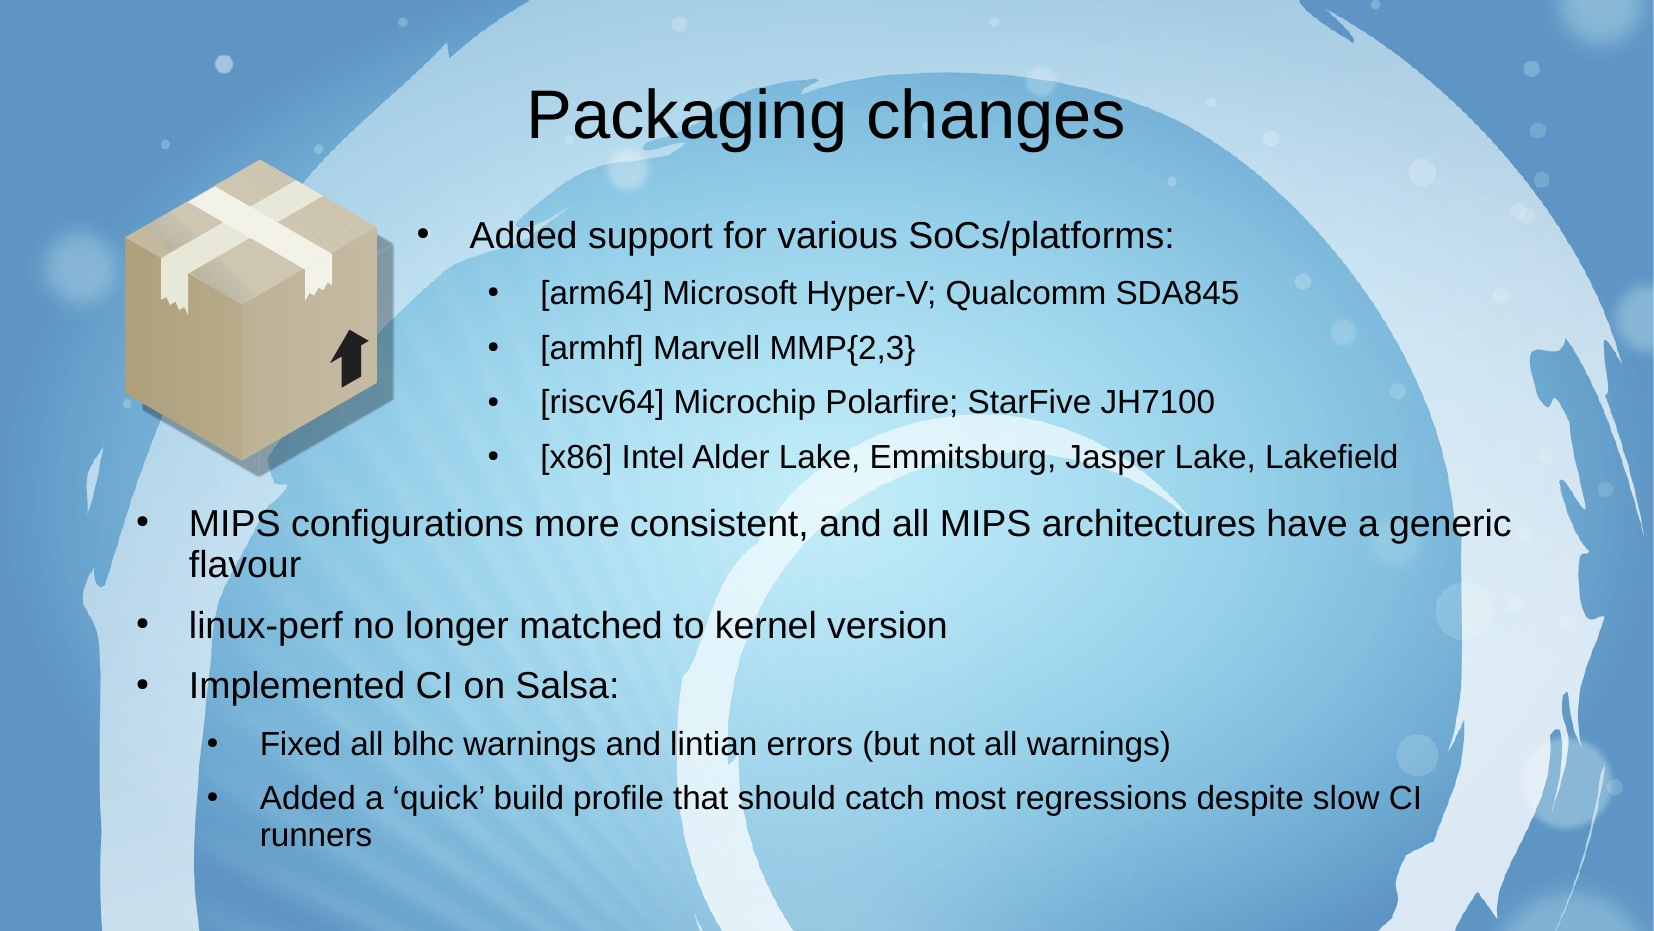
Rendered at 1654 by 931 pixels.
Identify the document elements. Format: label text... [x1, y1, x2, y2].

title Packaging changes [118, 37, 1536, 193]
text_box Added support for various SoCs/platforms: [arm64] Microsoft Hyper-V; Qualcomm SDA845 [armhf] Marvell MMP{2,3} [riscv64] Microchip Polarfire; StarFive JH7100 [x86] Intel Alder Lake, Emmitsburg, Jasper Lake, Lakefield [383, 206, 1536, 503]
picture [0, 0, 1654, 931]
list MIPS configurations more consistent, and all MIPS architectures have a generic flavour linux-perf no longer matched to kernel version Implemented CI on Salsa: Fixed all blhc warnings and lintian errors (but not all warnings) Added a ‘quick’ build profile that should catch most regressions despite slow CI runners [118, 501, 1536, 832]
